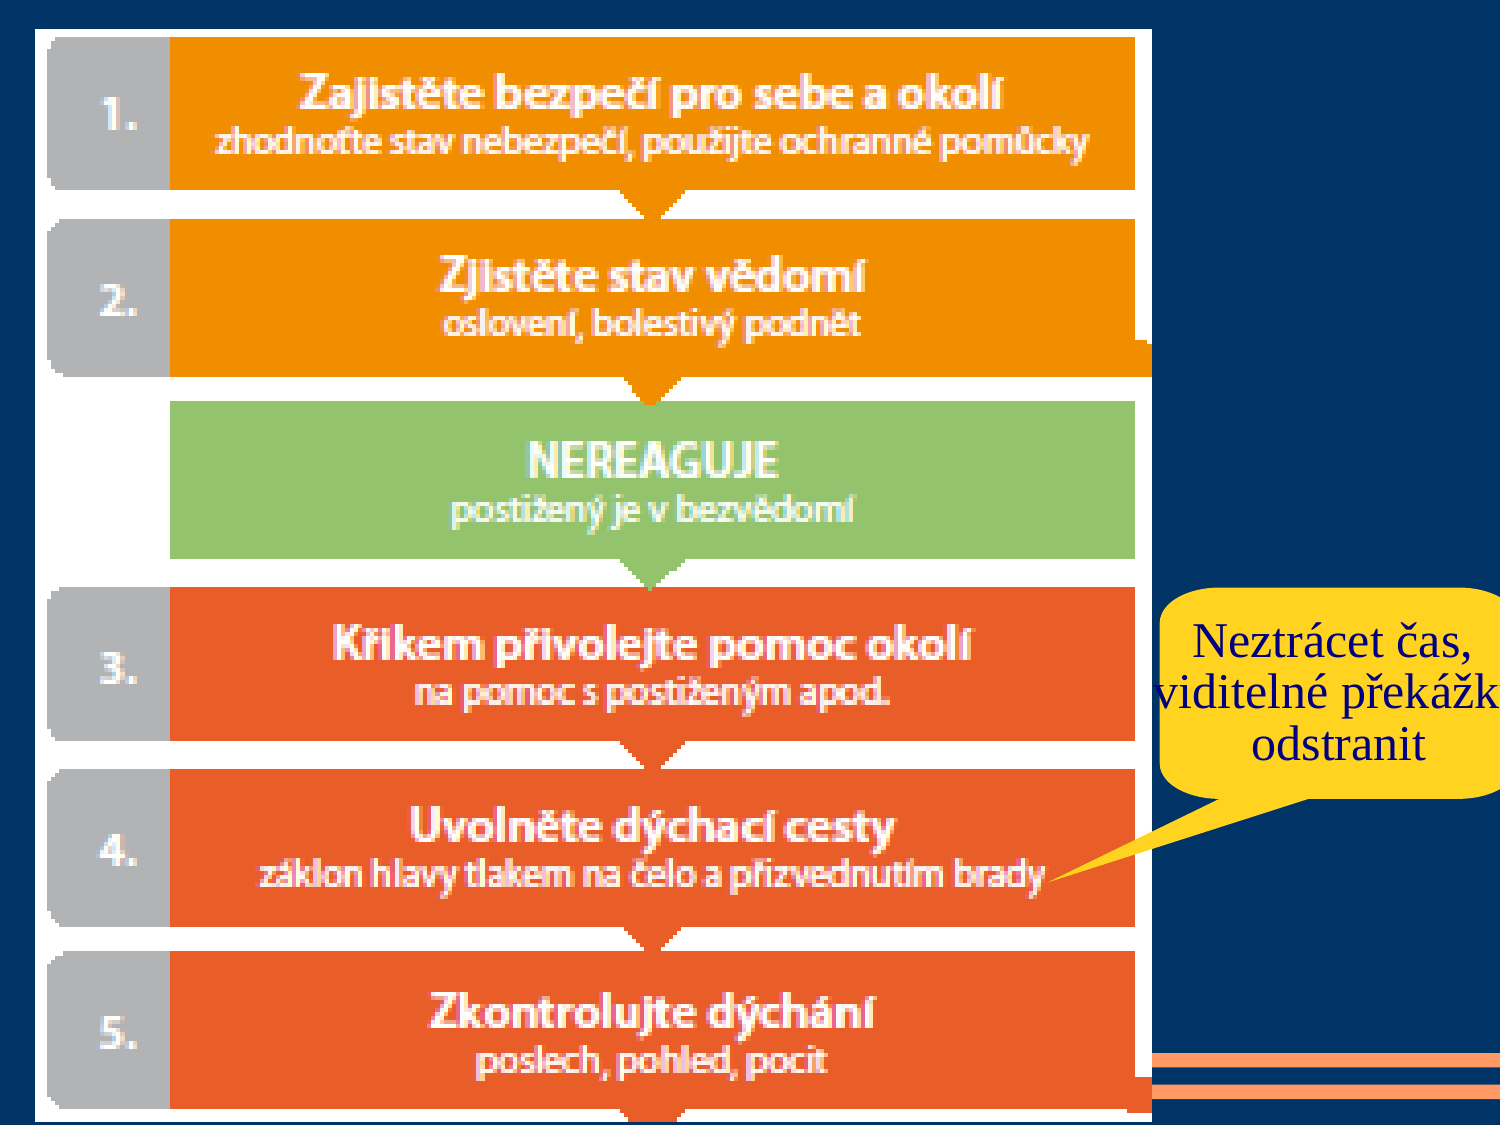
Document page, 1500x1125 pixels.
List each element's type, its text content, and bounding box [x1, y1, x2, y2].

text_box Neztrácet čas, viditelné překážky odstranit [1047, 587, 1500, 883]
picture [35, 29, 1152, 1122]
